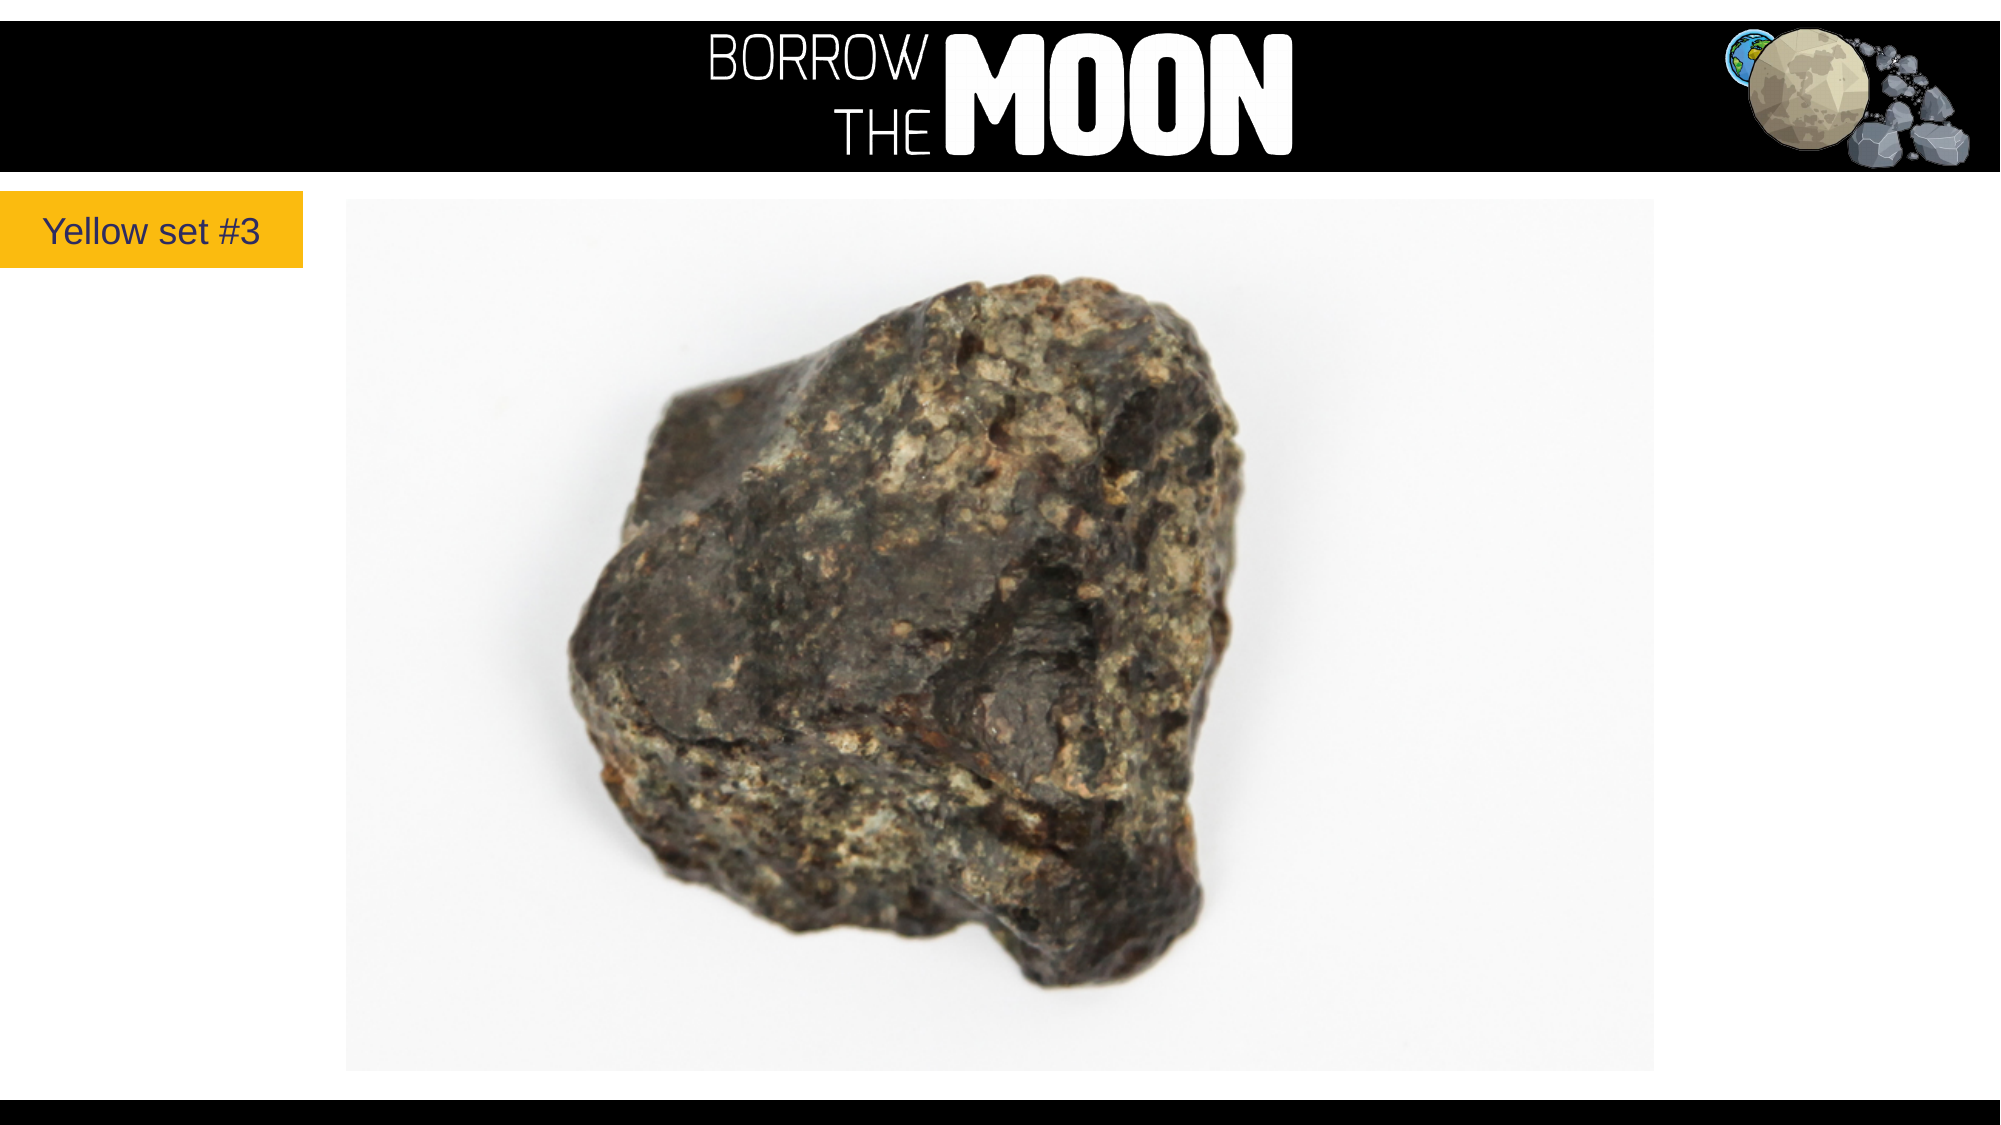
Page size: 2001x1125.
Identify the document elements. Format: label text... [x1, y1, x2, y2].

picture [346, 199, 1654, 1071]
text_box Yellow set #3 [0, 191, 303, 268]
